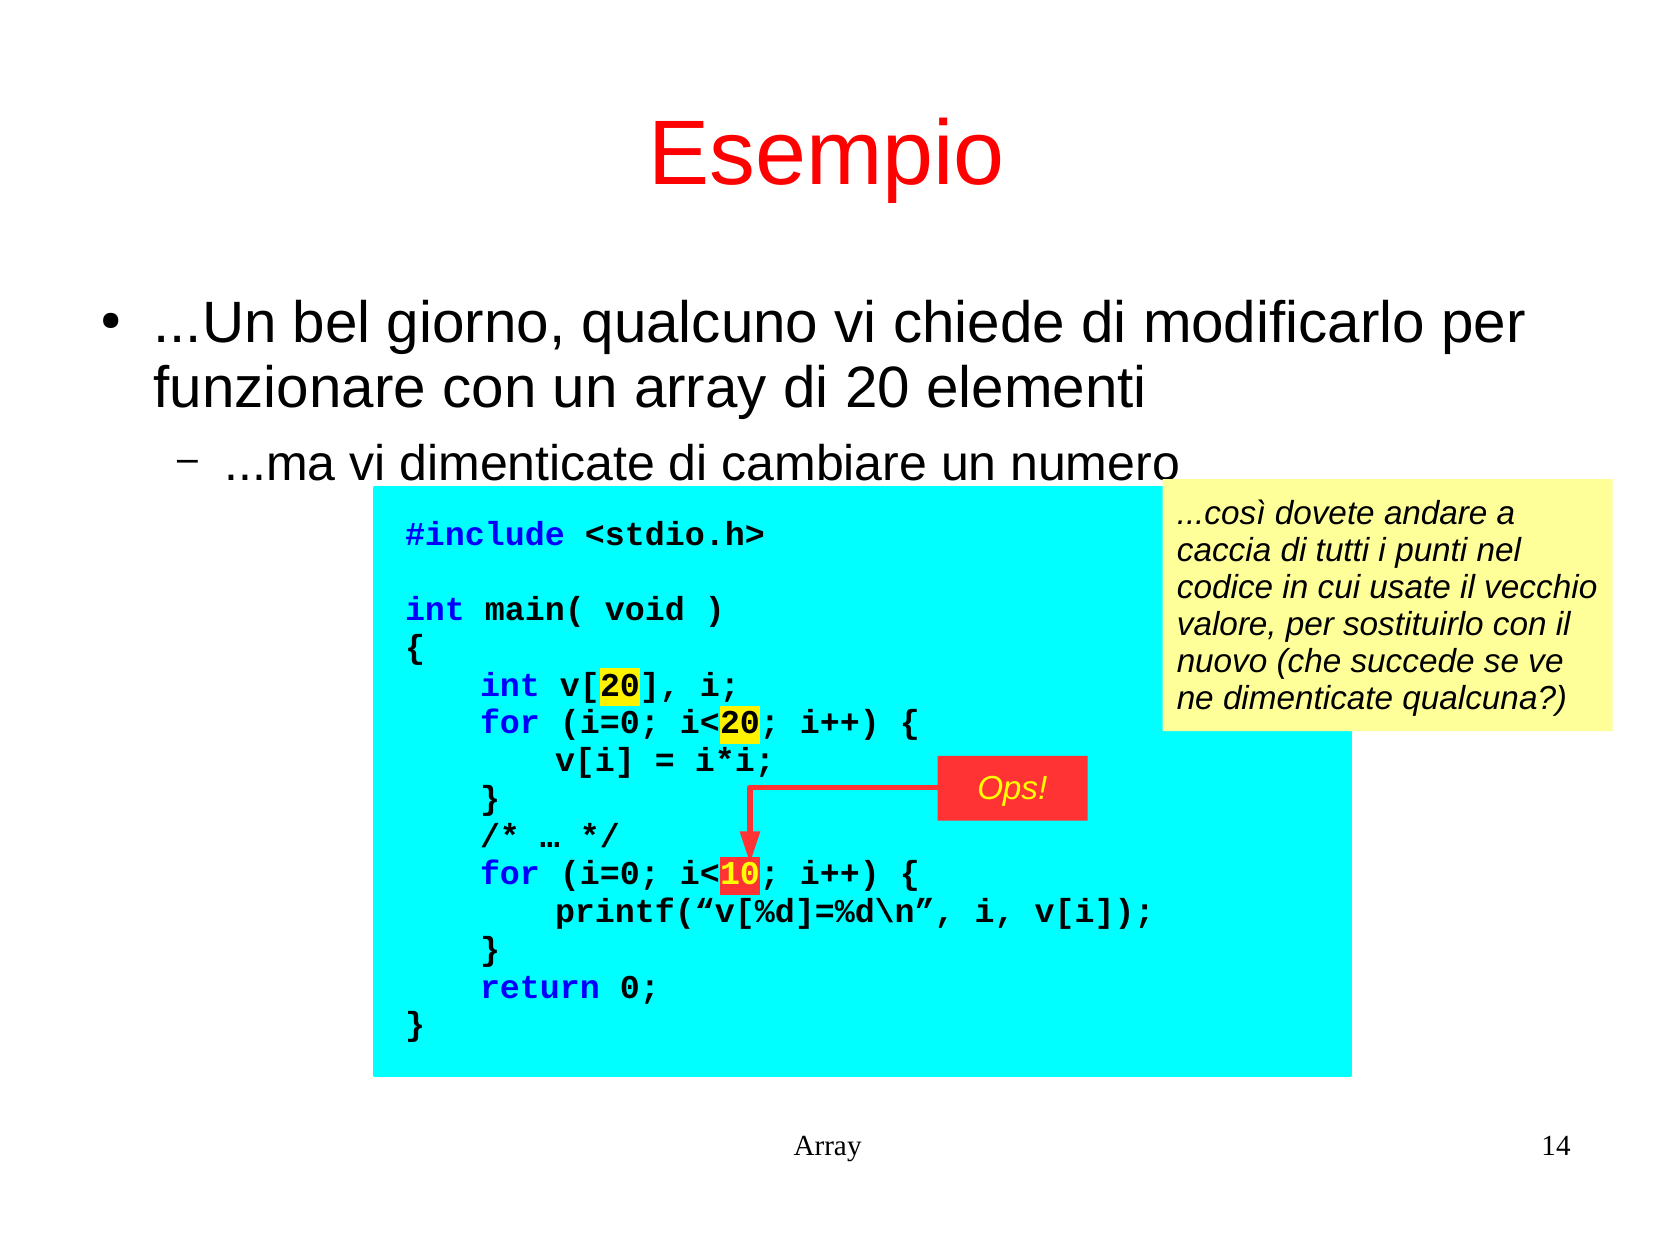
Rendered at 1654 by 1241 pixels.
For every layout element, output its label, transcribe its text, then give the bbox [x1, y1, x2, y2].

list ...Un bel giorno, qualcuno vi chiede di modificarlo per funzionare con un array di 20 elementi ...ma vi dimenticate di cambiare un numero [82, 290, 1571, 1109]
text_box #include <stdio.h> int main( void ) { int v[20], i; for (i=0; i<20; i++) { v[i] = i*i; } /* … */ for (i=0; i<10; i++) { printf(“v[%d]=%d\n”, i, v[i]); } return 0; } [375, 487, 1351, 1076]
text_box ...così dovete andare a caccia di tutti i punti nel codice in cui usate il vecchio valore, per sostituirlo con il nuovo (che succede se ve ne dimenticate qualcuna?) [1162, 479, 1613, 732]
title Esempio [82, 49, 1571, 257]
text_box Ops! [937, 755, 1088, 821]
